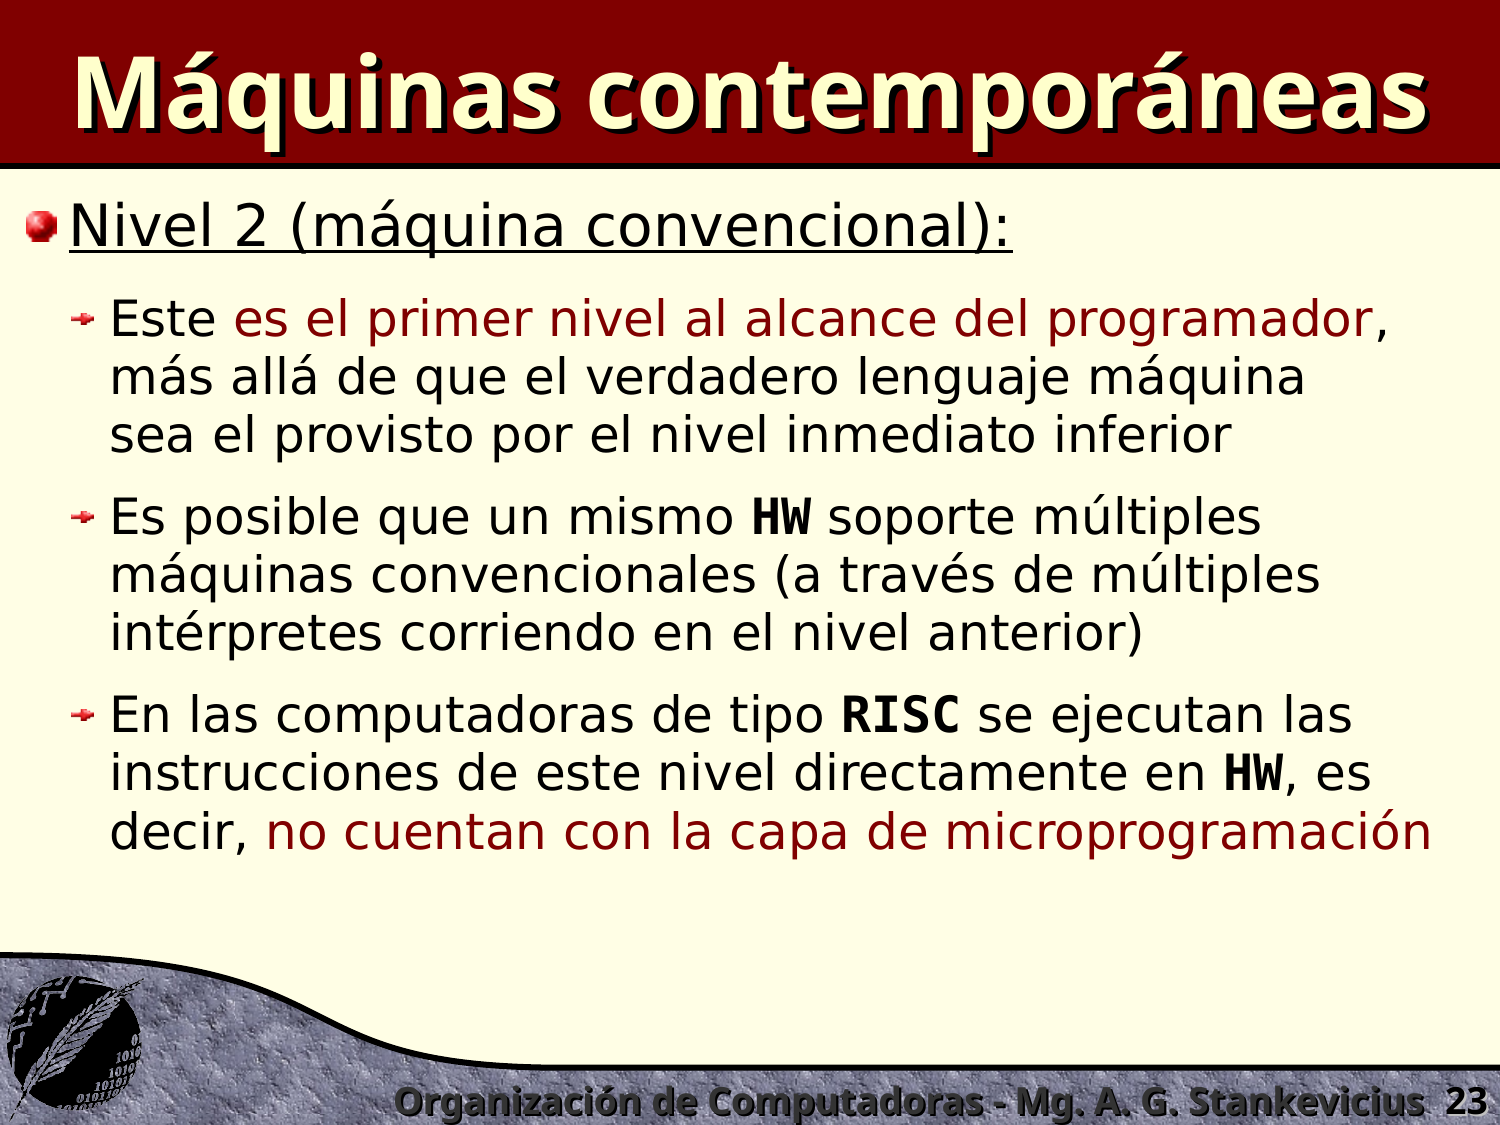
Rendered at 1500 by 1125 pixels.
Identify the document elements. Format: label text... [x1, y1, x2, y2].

list Nivel 2 (máquina convencional): Este es el primer nivel al alcance del programador, más allá de que el verdadero lenguaje máquina sea el provisto por el nivel inmediato inferior Es posible que un mismo HW soporte múltiples máquinas convencionales (a través de múltiples intérpretes corriendo en el nivel anterior) En las computadoras de tipo RISC se ejecutan las instrucciones de este nivel directamente en HW, es decir, no cuentan con la capa de microprogramación [11, 192, 1486, 935]
title Máquinas contemporáneas [15, 5, 1485, 160]
picture [448, 1100, 455, 1110]
picture [1058, 1100, 1065, 1110]
picture [802, 1100, 806, 1110]
picture [0, 959, 1500, 1125]
